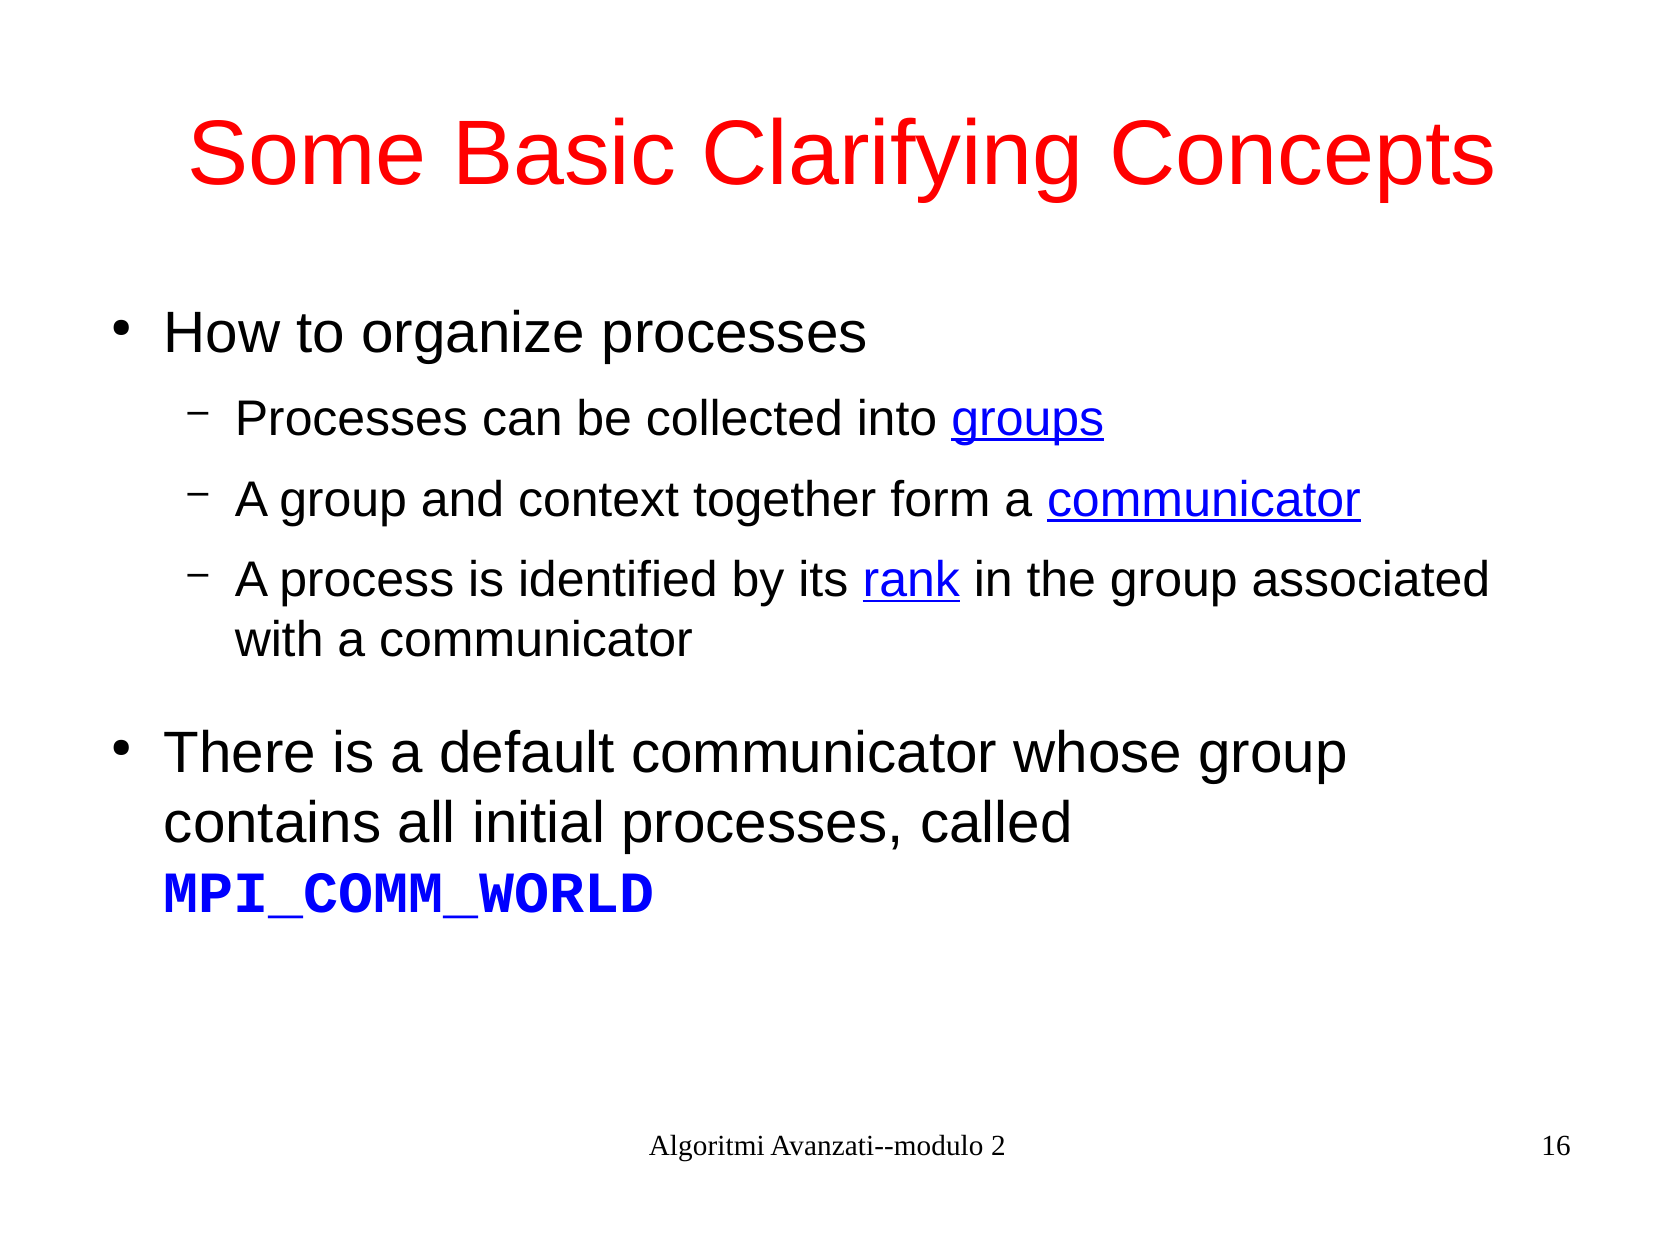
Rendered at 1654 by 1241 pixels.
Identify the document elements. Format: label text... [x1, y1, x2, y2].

title Some Basic Clarifying Concepts [82, 49, 1571, 257]
list How to organize processes Processes can be collected into groups A group and context together form a communicator A process is identified by its rank in the group associated with a communicator There is a default communicator whose group contains all initial processes, called MPI_COMM_WORLD [82, 290, 1571, 1109]
